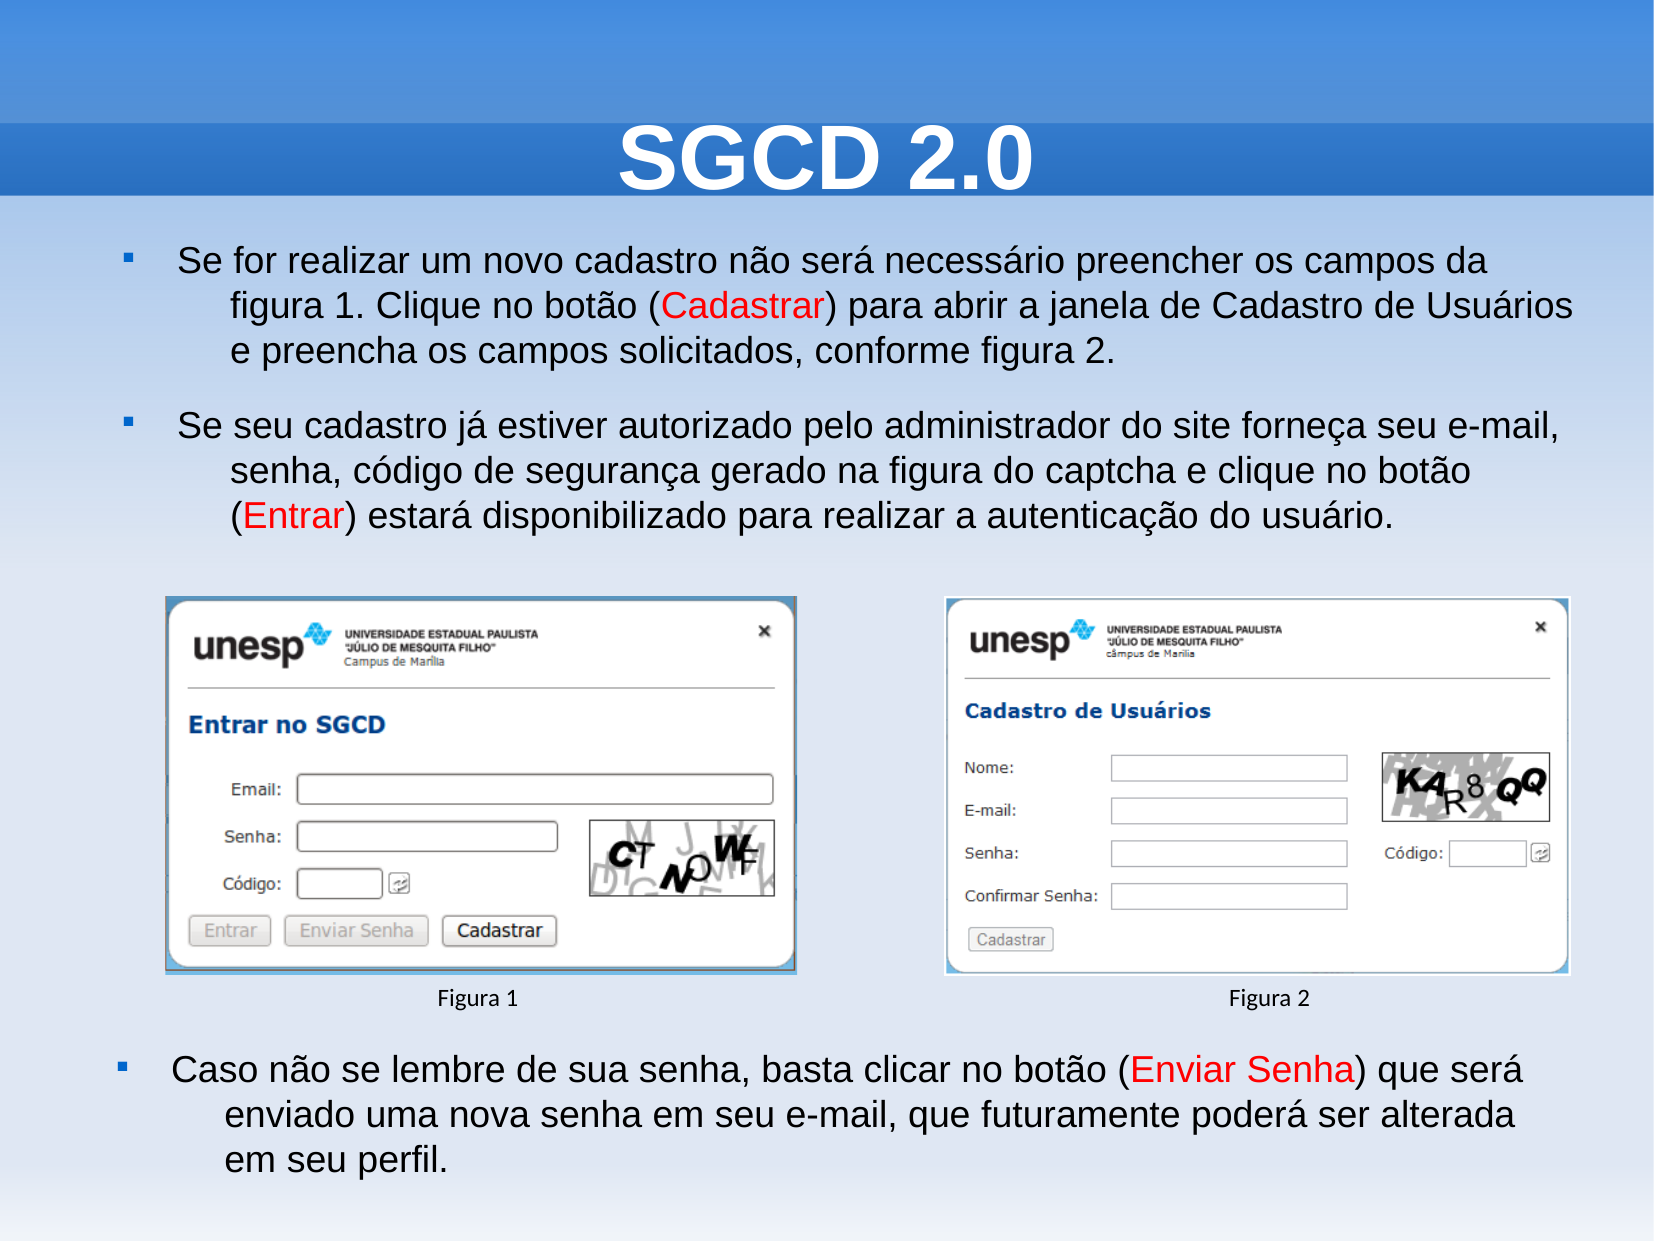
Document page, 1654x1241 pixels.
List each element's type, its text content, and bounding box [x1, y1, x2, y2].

text_box Figura 1 [330, 974, 626, 1020]
text_box Figura 2 [1121, 974, 1418, 1020]
text_box Caso não se lembre de sua senha, basta clicar no botão (Enviar Senha) que será enviado uma nova senha em seu e-mail, que futuramente poderá ser alterada em seu perfil. [82, 1045, 1571, 1141]
list Se for realizar um novo cadastro não será necessário preencher os campos da figura 1. Clique no botão (Cadastrar) para abrir a janela de Cadastro de Usuários e preencha os campos solicitados, conforme figura 2. Se seu cadastro já estiver autorizado pelo administrador do site forneça seu e-mail, senha, código de segurança gerado na figura do captcha e clique no botão (Entrar) estará disponibilizado para realizar a autenticação do usuário. [88, 236, 1577, 591]
picture [0, 0, 1654, 1241]
title SGCD 2.0 [82, 49, 1571, 257]
